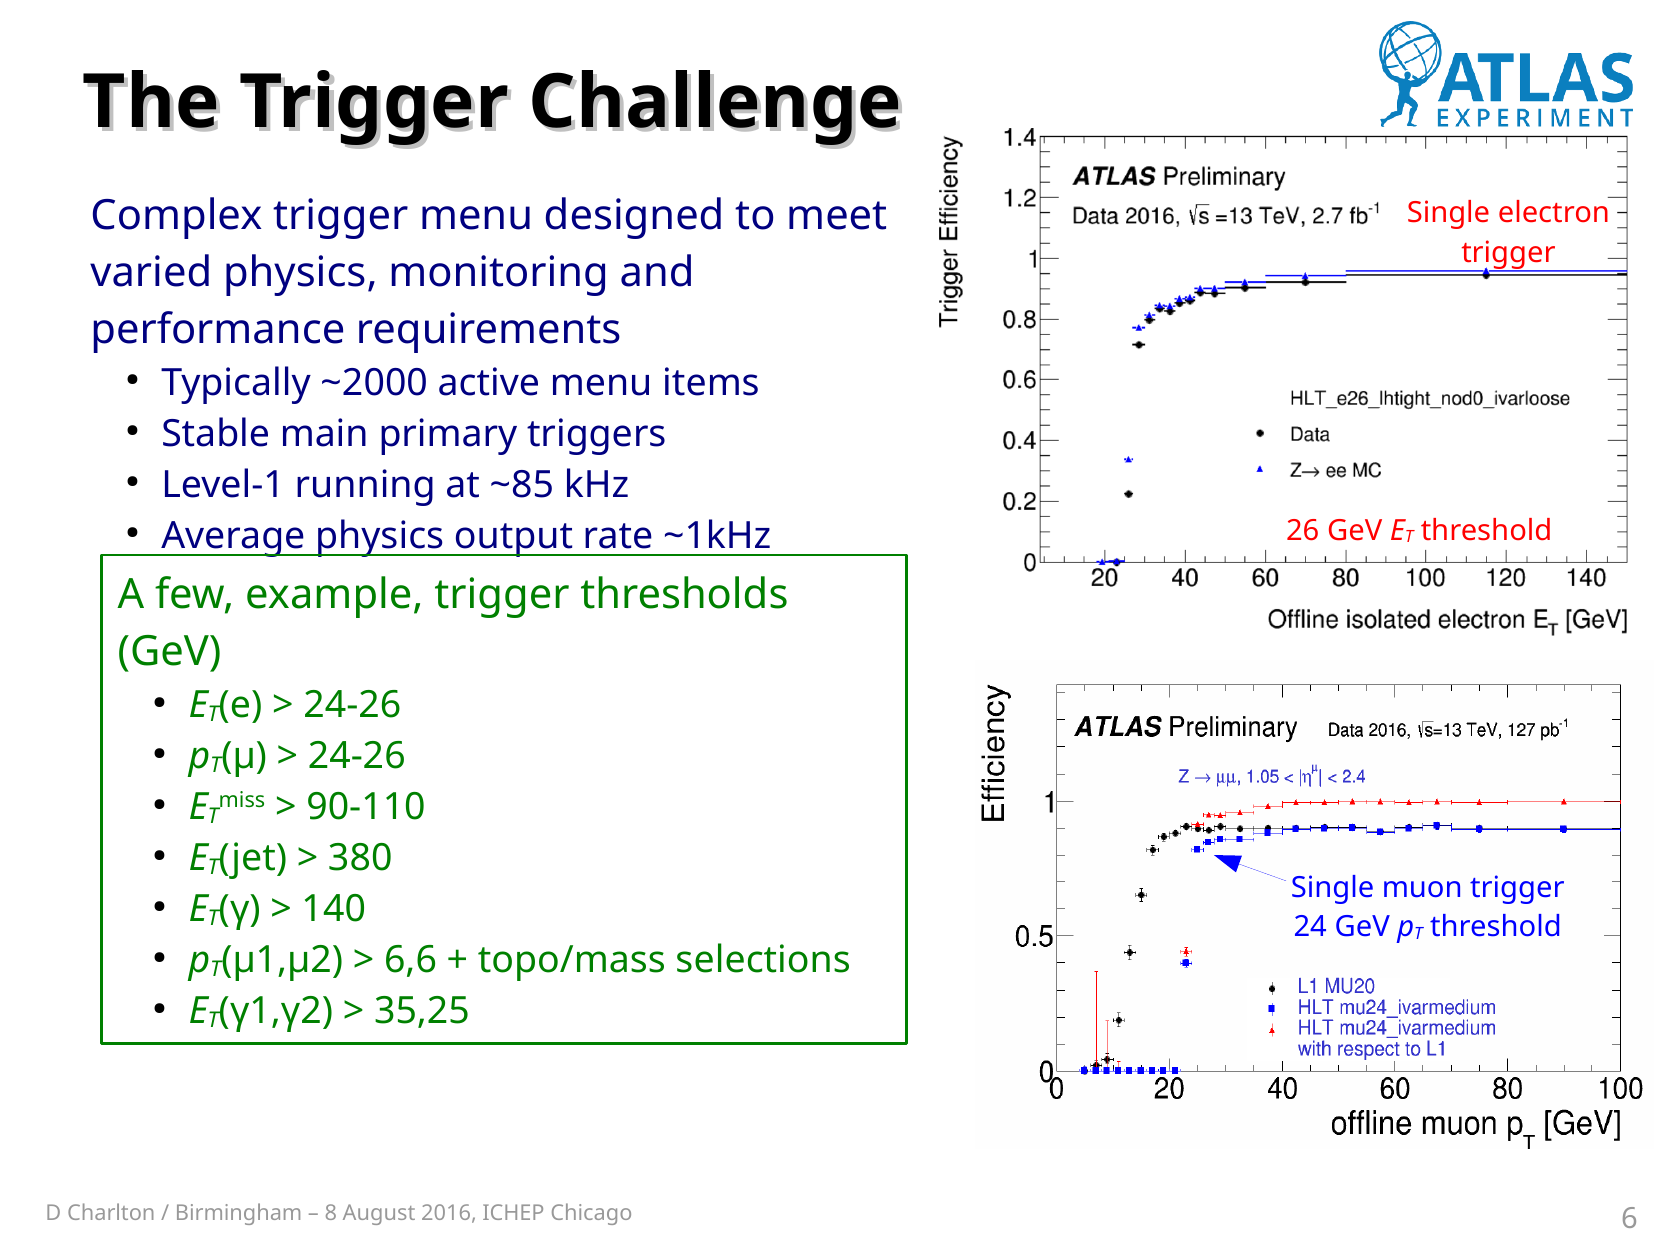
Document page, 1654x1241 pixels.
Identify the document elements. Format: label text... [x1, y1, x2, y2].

text_box Single muon trigger 24 GeV pT threshold [1253, 858, 1603, 951]
title The Trigger Challenge [82, 49, 1331, 148]
picture [1379, 21, 1633, 127]
text_box A few, example, trigger thresholds (GeV) ET(e) > 24-26 pT(µ) > 24-26 ETmiss > 90-110 ET(jet) > 380 ET(γ) > 140 pT(µ1,µ2) > 6,6 + topo/mass selections ET(γ1,γ2) > 35,25 [101, 555, 907, 1014]
text_box Single electron trigger [1373, 183, 1644, 272]
text_box Complex trigger menu designed to meet varied physics, monitoring and performance requirements Typically ~2000 active menu items Stable main primary triggers Level-1 running at ~85 kHz Average physics output rate ~1kHz [75, 177, 943, 514]
picture [939, 128, 1637, 641]
picture [975, 660, 1654, 1149]
text_box 26 GeV ET threshold [1271, 501, 1588, 560]
